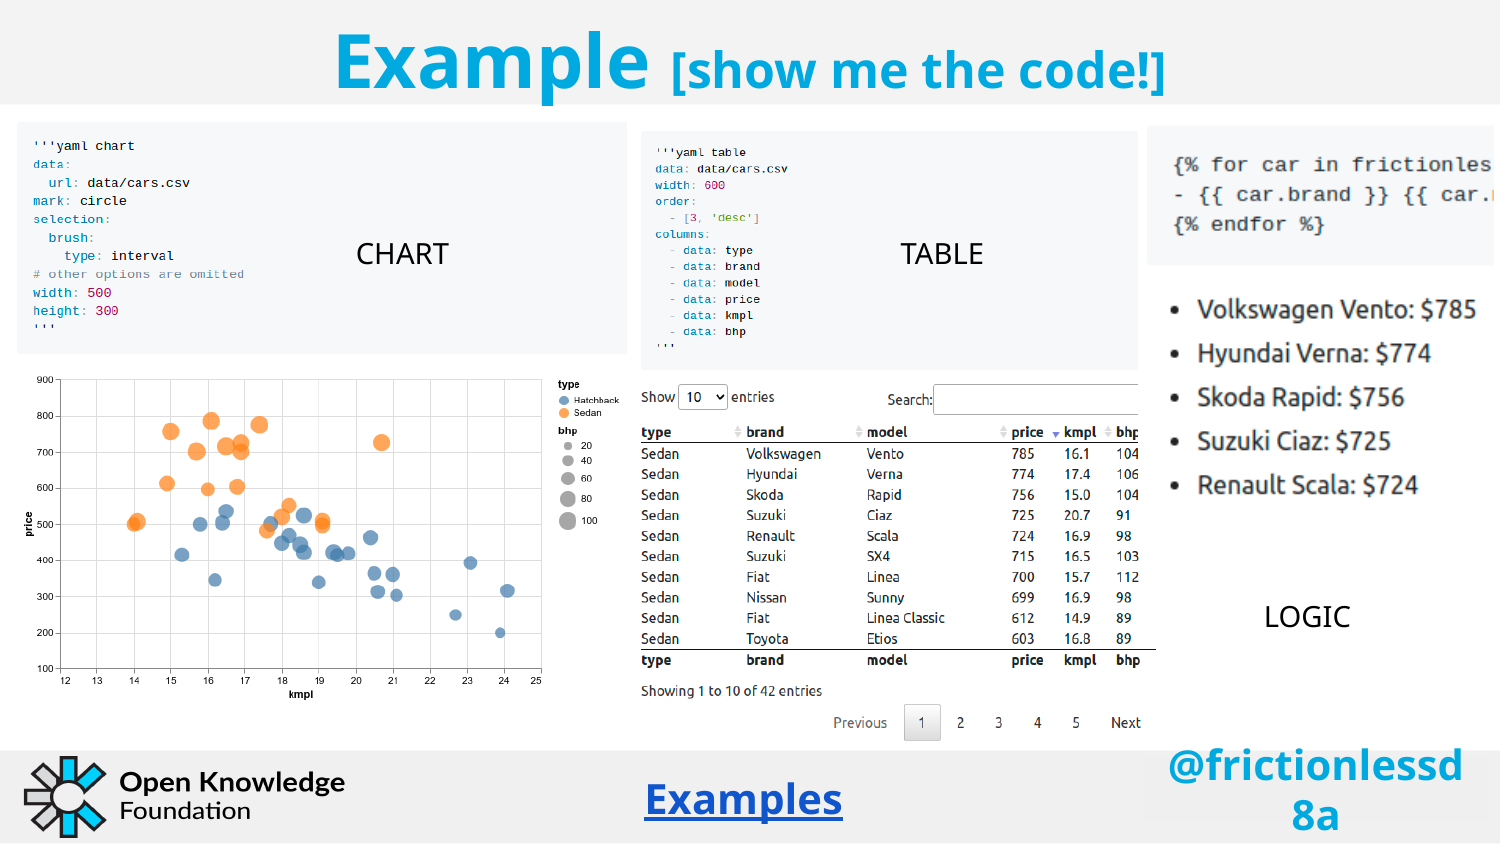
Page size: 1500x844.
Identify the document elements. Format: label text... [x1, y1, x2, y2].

text_box CHART [340, 220, 476, 287]
picture [12, 750, 356, 844]
text_box Examples [491, 757, 1008, 844]
picture [10, 115, 627, 717]
text_box @frictionlessd8a [1143, 757, 1489, 821]
text_box TABLE [885, 220, 1021, 286]
text_box LOGIC [1248, 583, 1384, 649]
text_box Example [show me the code!] [0, 0, 1500, 105]
picture [635, 115, 1494, 746]
